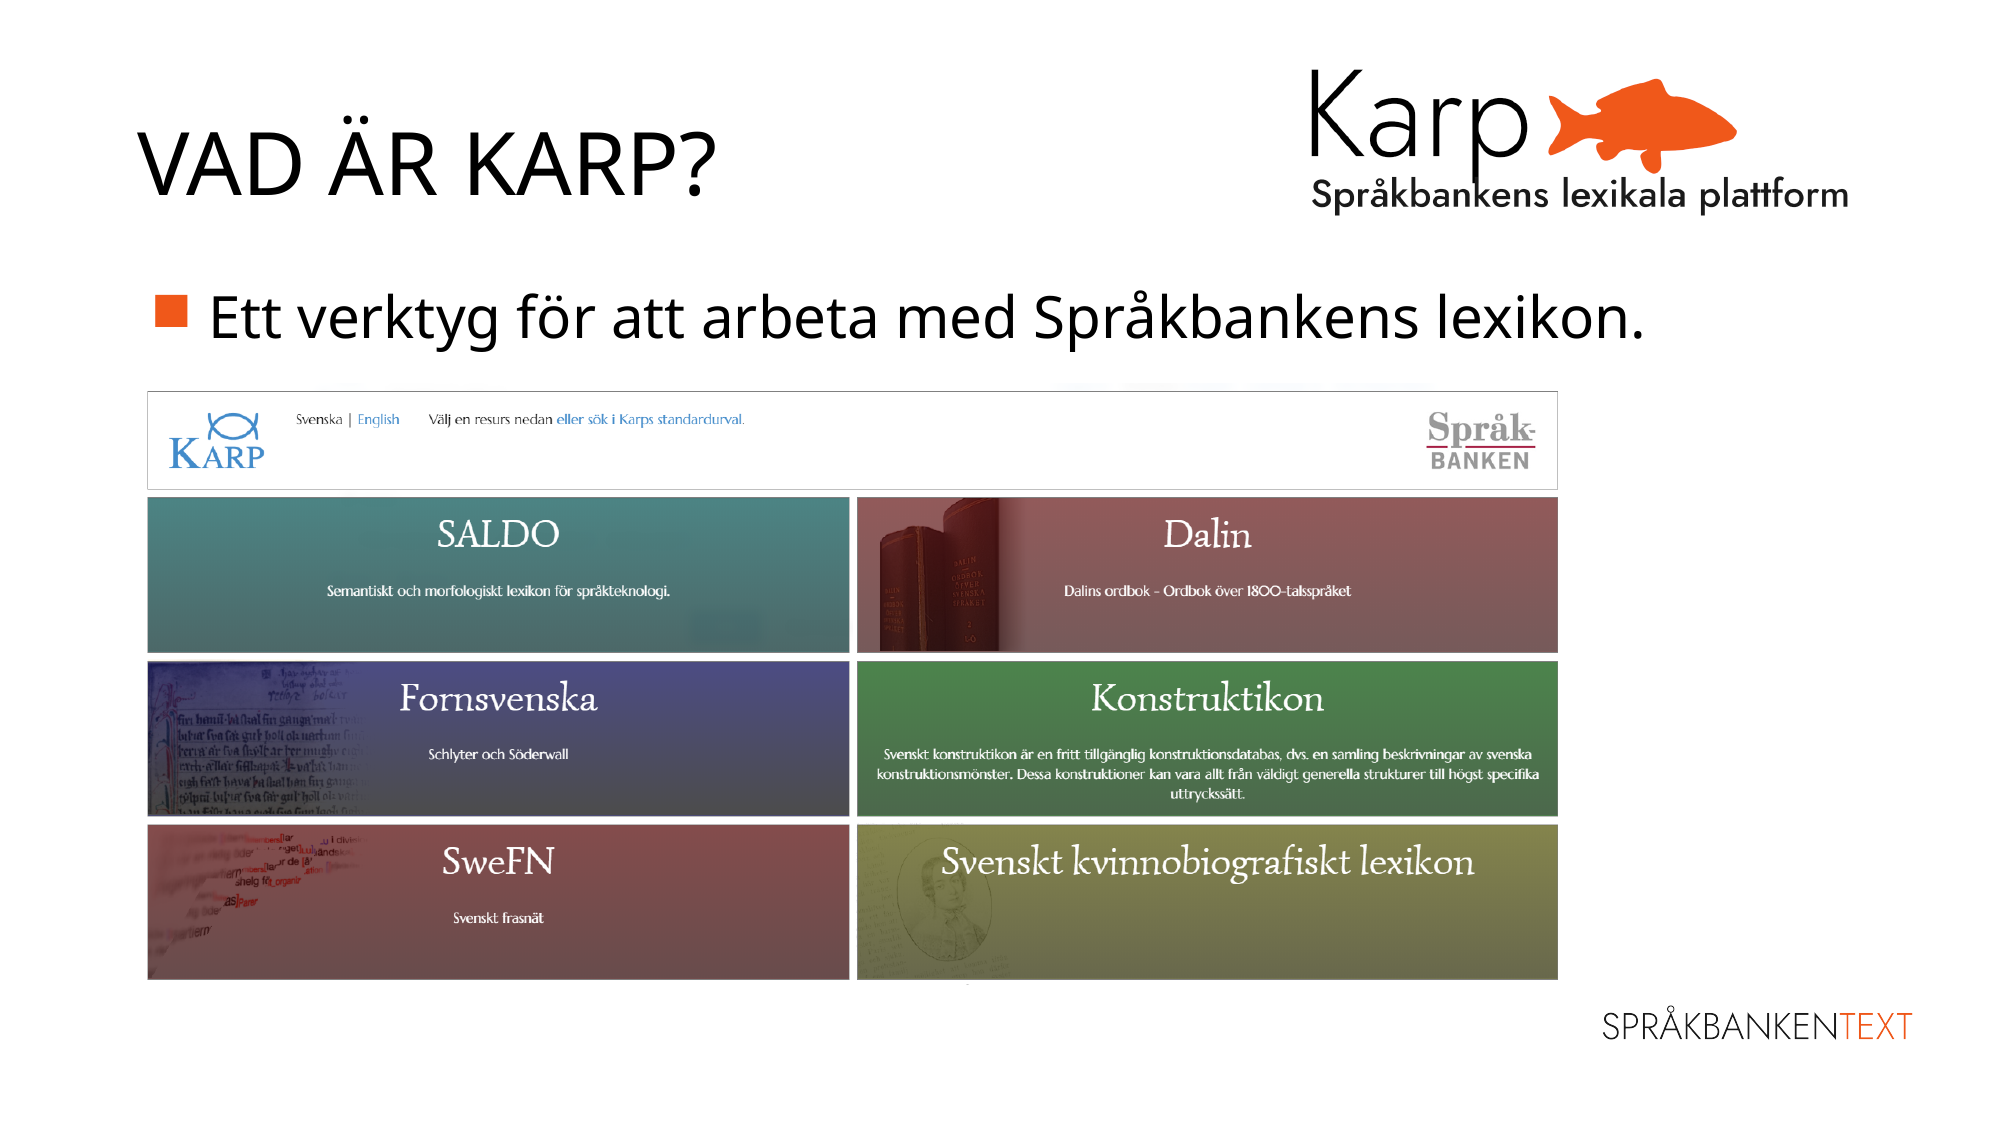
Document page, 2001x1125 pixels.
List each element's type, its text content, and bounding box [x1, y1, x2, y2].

picture [1600, 998, 1959, 1125]
picture [137, 383, 1565, 986]
title Vad är Karp? [137, 98, 1300, 225]
picture [1300, 53, 1863, 234]
list Ett verktyg för att arbeta med Språkbankens lexikon. [137, 281, 1861, 904]
